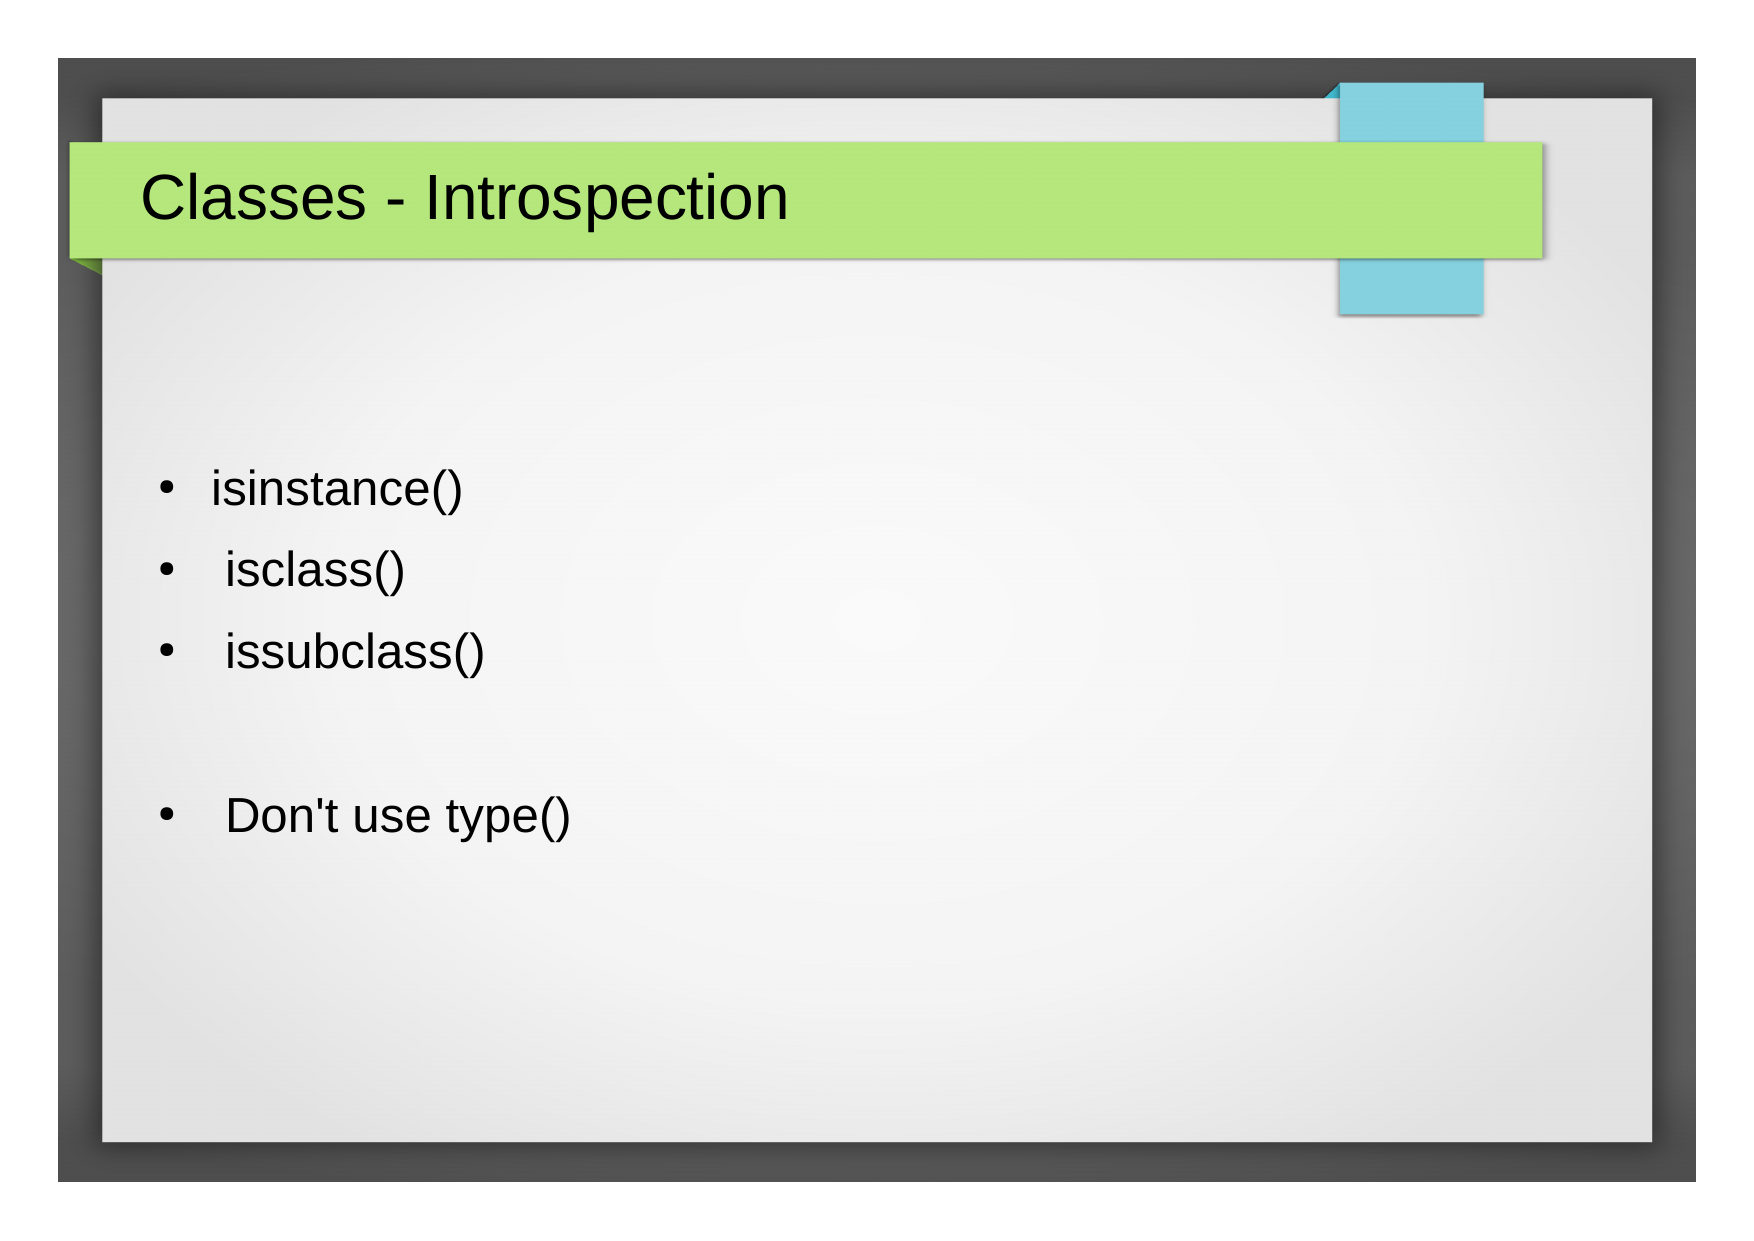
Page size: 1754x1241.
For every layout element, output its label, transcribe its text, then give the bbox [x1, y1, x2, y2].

picture [58, 58, 1696, 1182]
list isinstance() isclass() issubclass() Don't use type() [140, 325, 1614, 978]
title Classes - Introspection [140, 144, 1310, 251]
